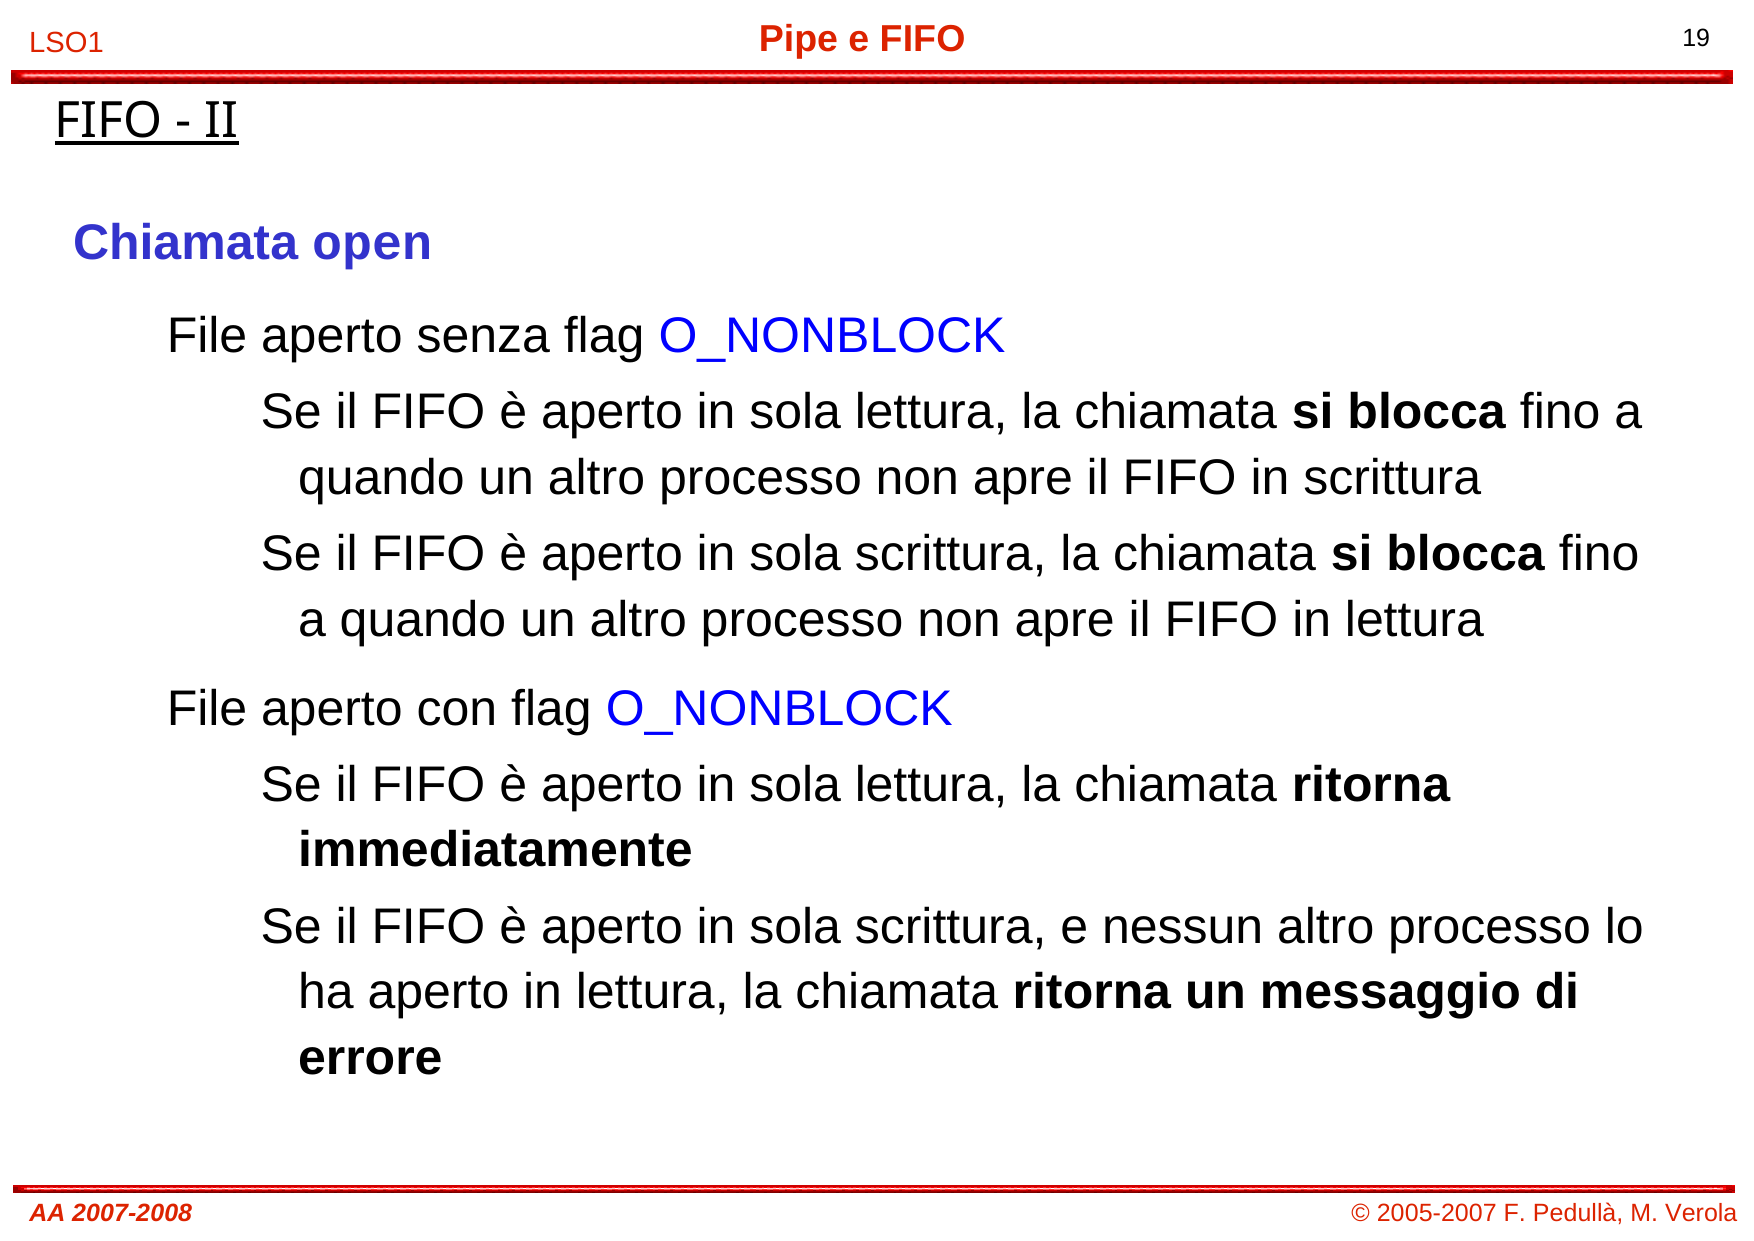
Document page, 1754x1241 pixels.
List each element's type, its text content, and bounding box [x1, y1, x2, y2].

picture [13, 1185, 1735, 1193]
picture [11, 70, 1733, 84]
list Chiamata open File aperto senza flag O_NONBLOCK Se il FIFO è aperto in sola lettura, la chiamata si blocca fino a quando un altro processo non apre il FIFO in scrittura Se il FIFO è aperto in sola scrittura, la chiamata si blocca fino a quando un altro processo non apre il FIFO in lettura File aperto con flag O_NONBLOCK Se il FIFO è aperto in sola lettura, la chiamata ritorna immediatamente Se il FIFO è aperto in sola scrittura, e nessun altro processo lo ha aperto in lettura, la chiamata ritorna un messaggio di errore [58, 206, 1696, 1109]
title FIFO - II [40, 72, 1714, 168]
